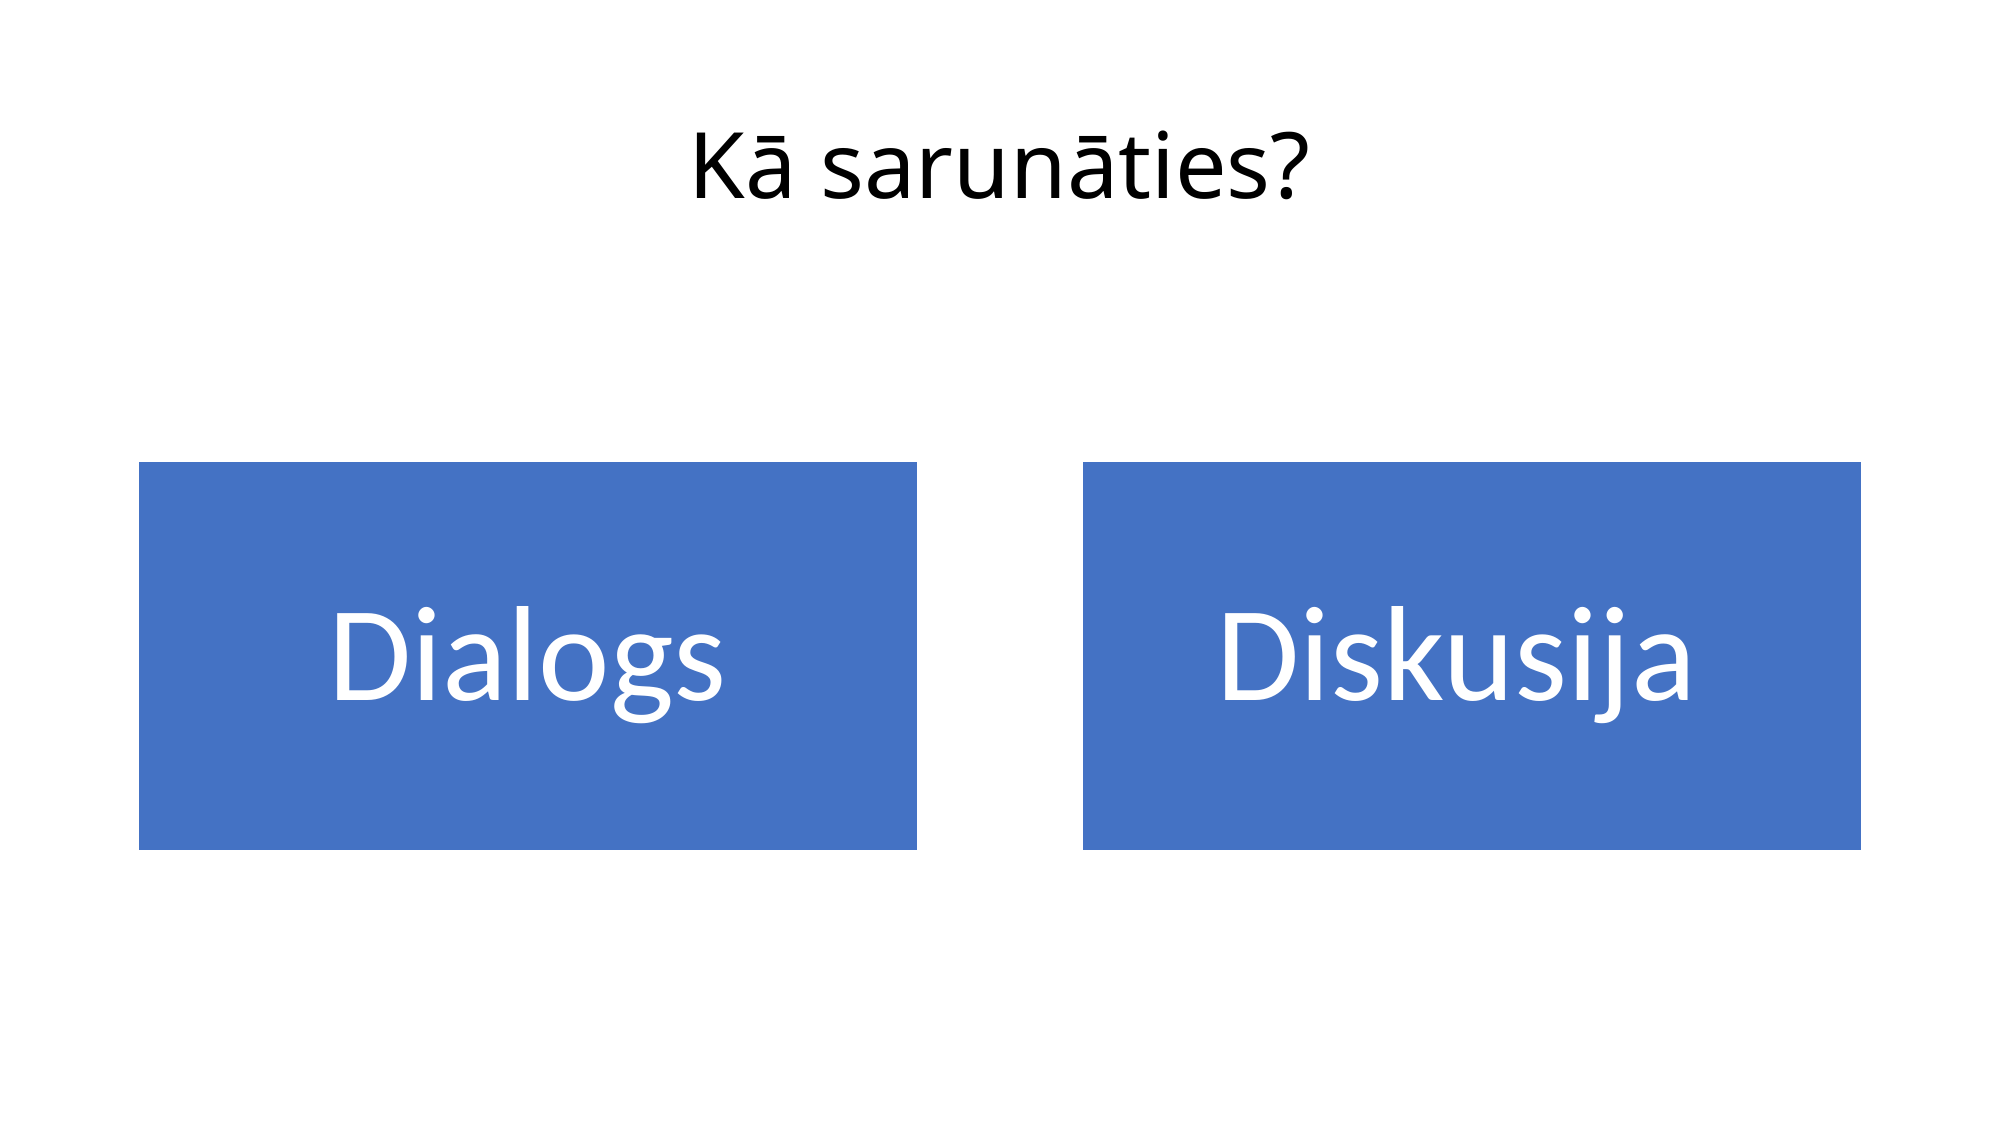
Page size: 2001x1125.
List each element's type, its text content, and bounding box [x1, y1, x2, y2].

title Kā sarunāties? [137, 59, 1863, 278]
text_box Dialogs [137, 461, 919, 852]
text_box Diskusija [1081, 461, 1863, 852]
